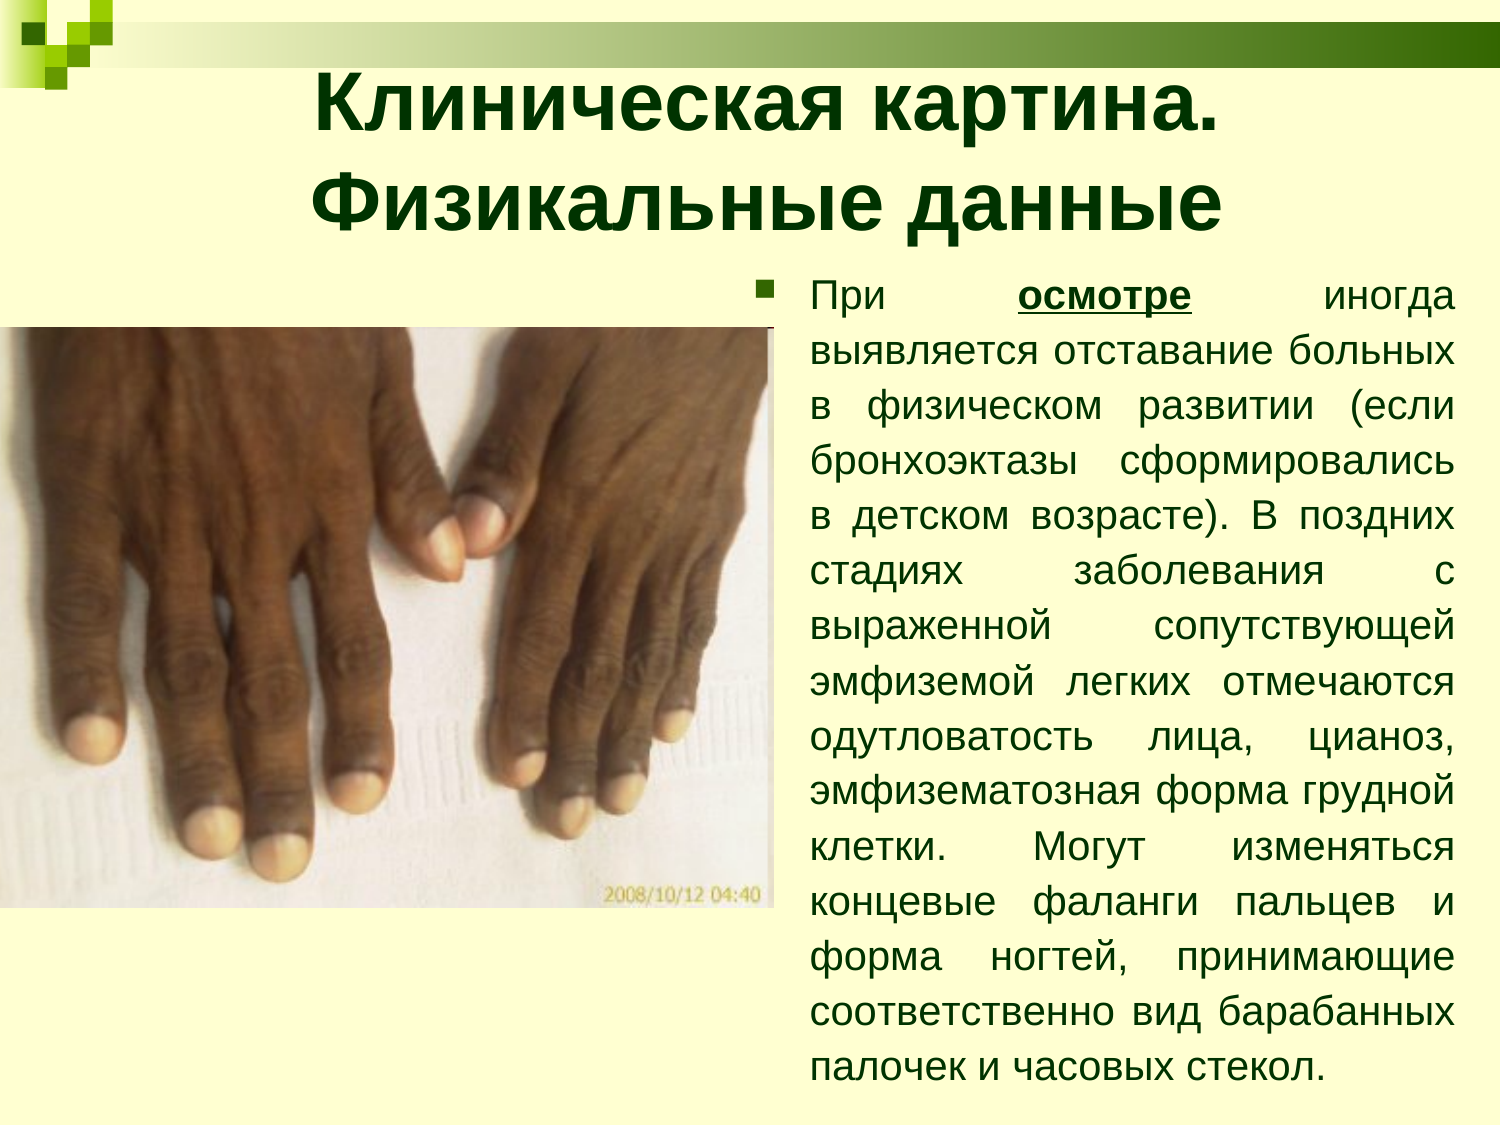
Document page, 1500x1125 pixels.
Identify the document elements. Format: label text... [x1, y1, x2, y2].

picture [0, 327, 774, 908]
list При осмотре иногда выявляется отставание больных в физическом развитии (если бронхоэктазы сформировались в детском возрасте). В поздних стадиях заболевания с выраженной сопутствующей эмфиземой легких отмечаются одутловатость лица, цианоз, эмфизематозная форма грудной клетки. Могут изменяться концевые фаланги пальцев и форма ногтей, принимающие соответственно вид барабанных палочек и часовых стекол. [738, 255, 1471, 1125]
title Клиническая картина. Физикальные данные [100, 39, 1435, 255]
